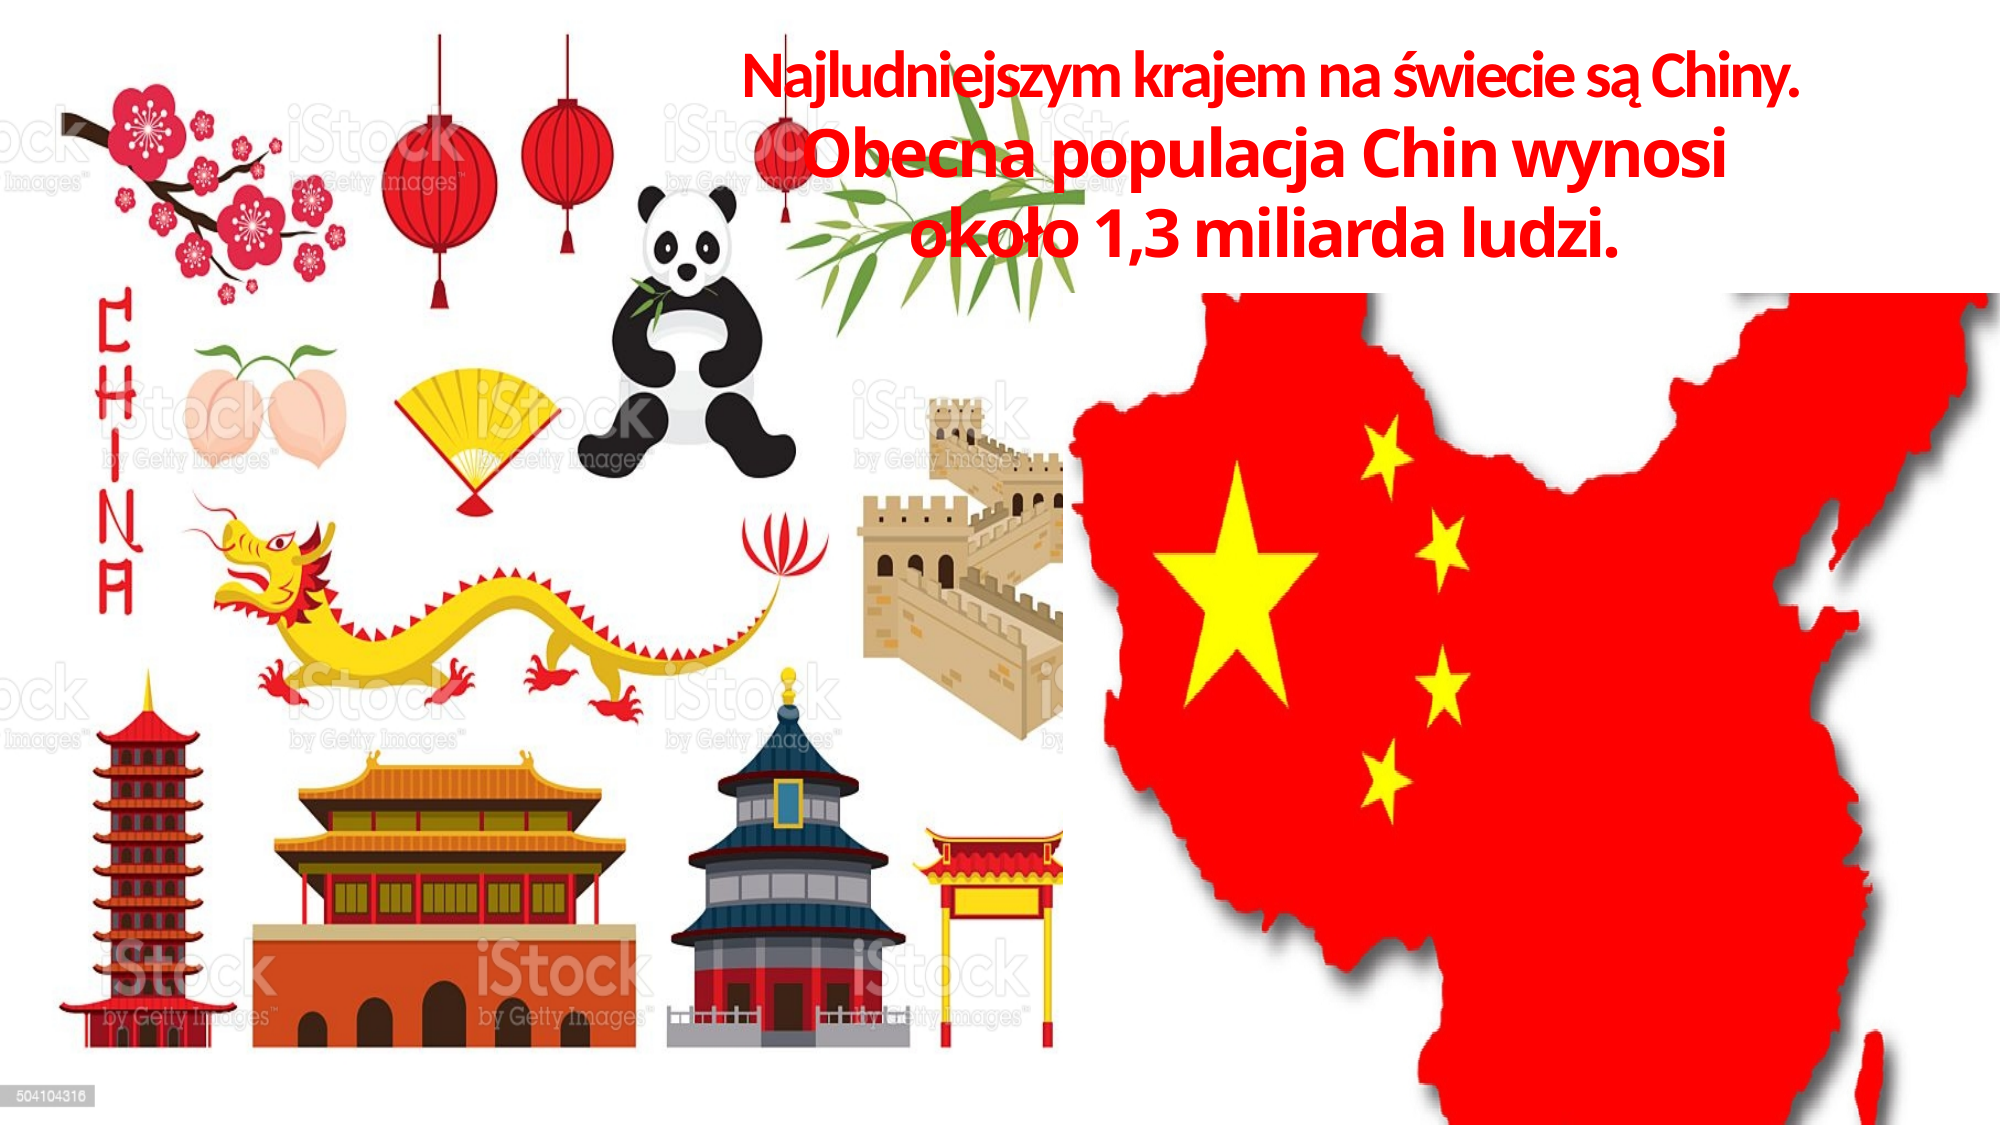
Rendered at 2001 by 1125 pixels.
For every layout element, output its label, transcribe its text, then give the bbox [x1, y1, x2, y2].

text_box Najludniejszym krajem na świecie są Chiny. Obecna populacja Chin wynosi około 1,3 miliarda ludzi. [726, 23, 2000, 493]
picture [0, 0, 2000, 1125]
